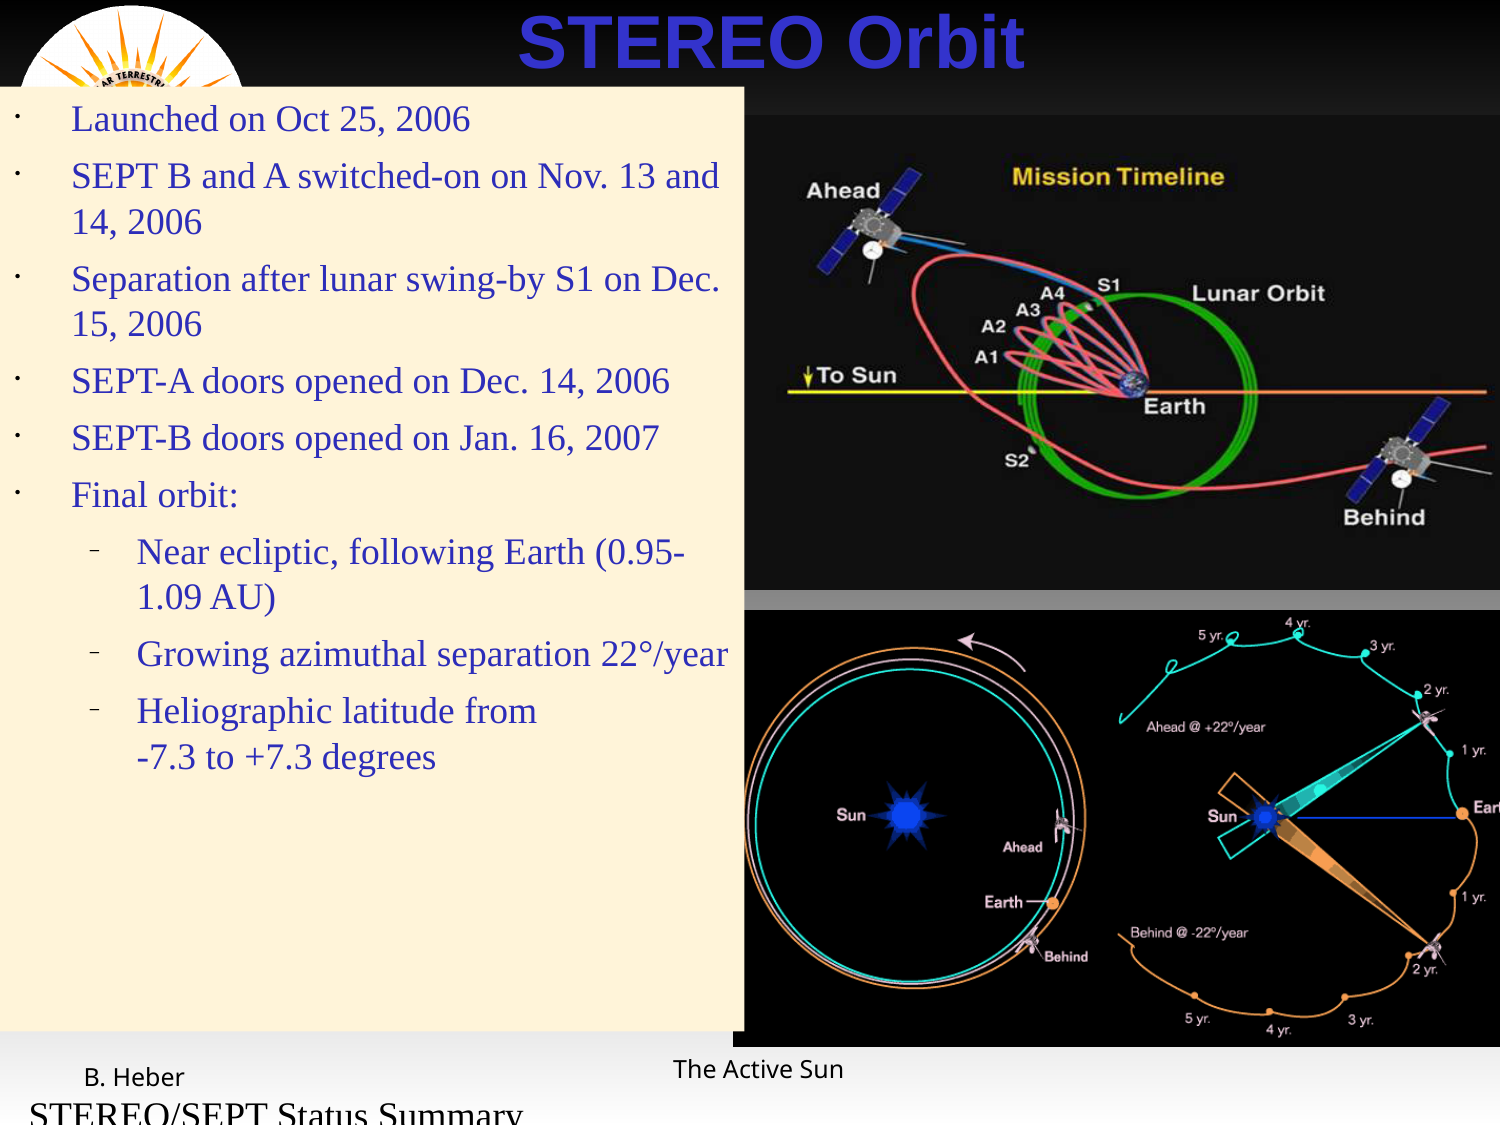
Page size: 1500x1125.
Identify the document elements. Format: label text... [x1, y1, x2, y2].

text_box Launched on Oct 25, 2006 SEPT B and A switched-on on Nov. 13 and 14, 2006 Separation after lunar swing-by S1 on Dec. 15, 2006 SEPT-A doors opened on Dec. 14, 2006 SEPT-B doors opened on Jan. 16, 2007 Final orbit: Near ecliptic, following Earth (0.95-1.09 AU) Growing azimuthal separation 22°/year Heliographic latitude from -7.3 to +7.3 degrees [0, 86, 745, 1032]
picture [10, 2, 248, 86]
chart [733, 610, 1500, 1047]
picture [745, 115, 1500, 590]
title STEREO Orbit [96, 7, 1447, 88]
